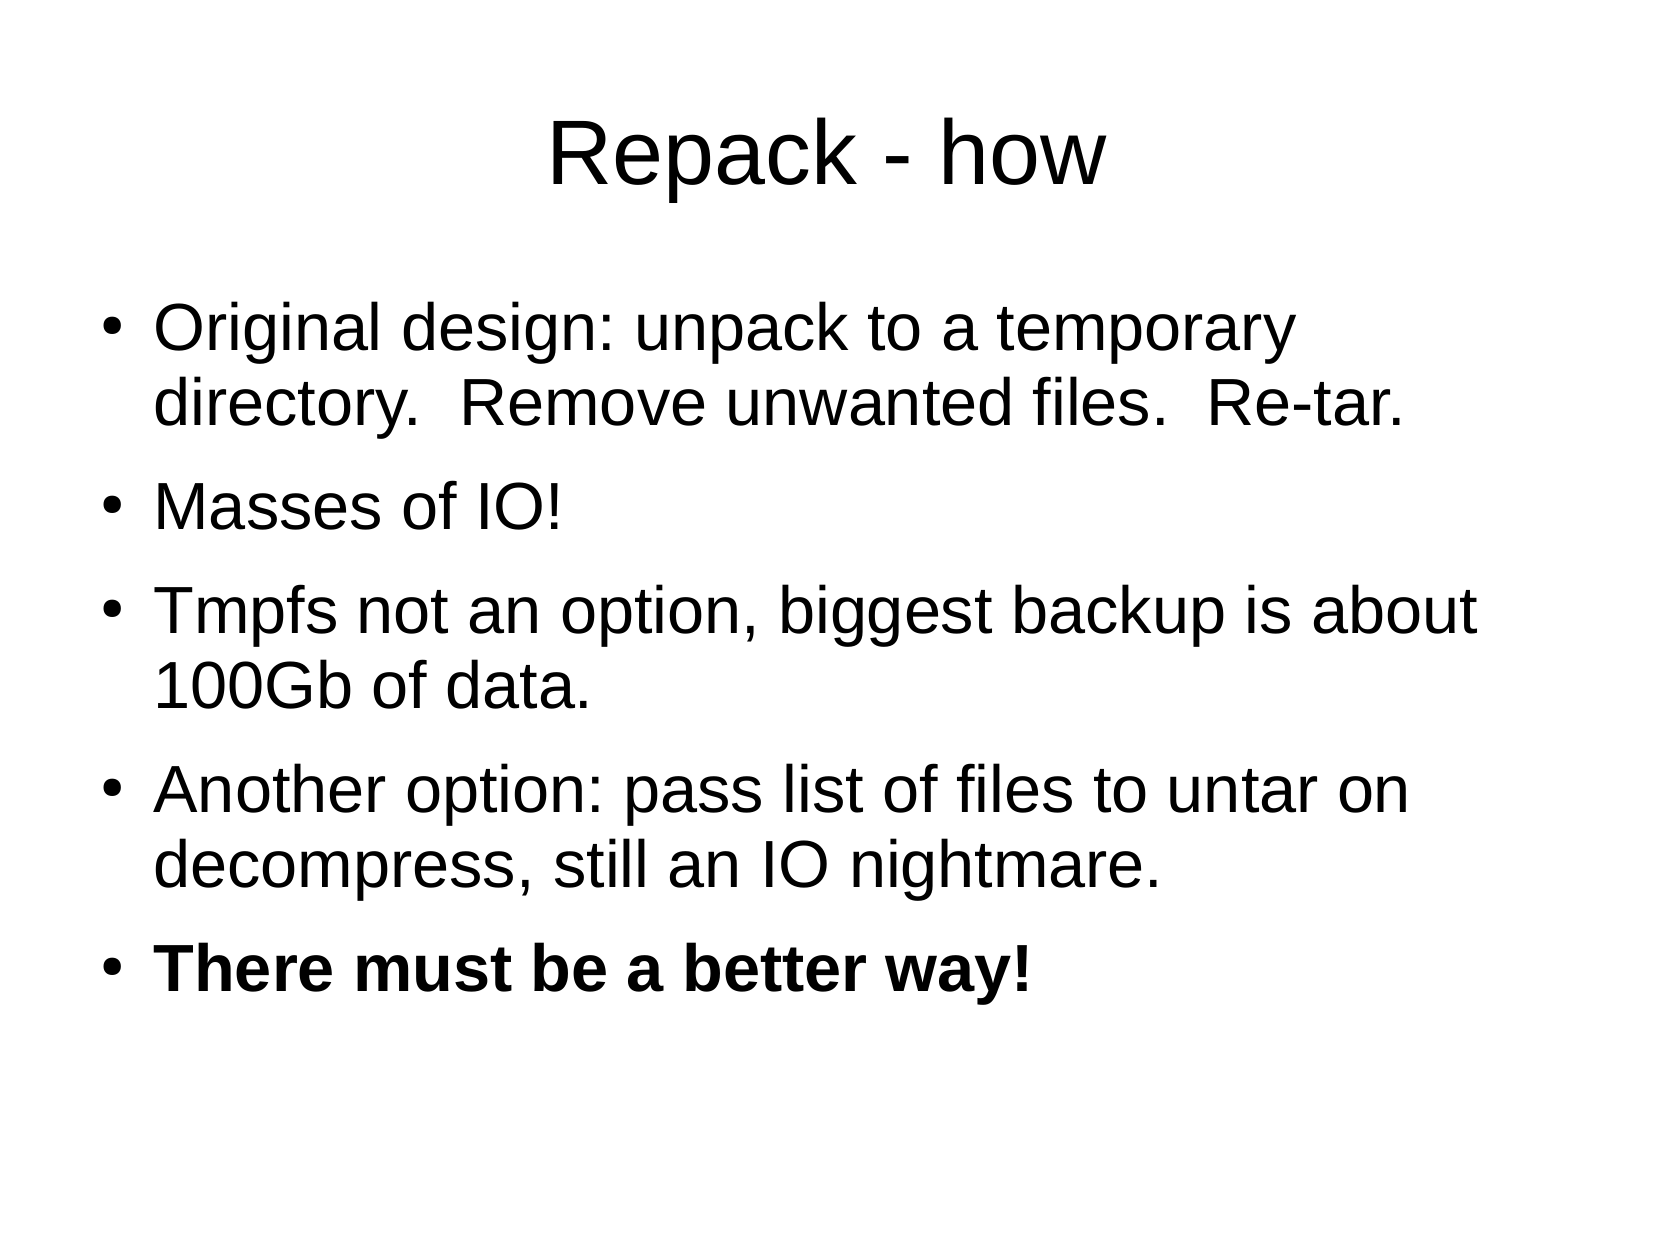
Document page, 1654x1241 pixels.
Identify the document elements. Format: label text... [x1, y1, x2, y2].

title Repack - how [82, 49, 1571, 257]
list Original design: unpack to a temporary directory. Remove unwanted files. Re-tar. Masses of IO! Tmpfs not an option, biggest backup is about 100Gb of data. Another option: pass list of files to untar on decompress, still an IO nightmare. There must be a better way! [82, 290, 1571, 1109]
